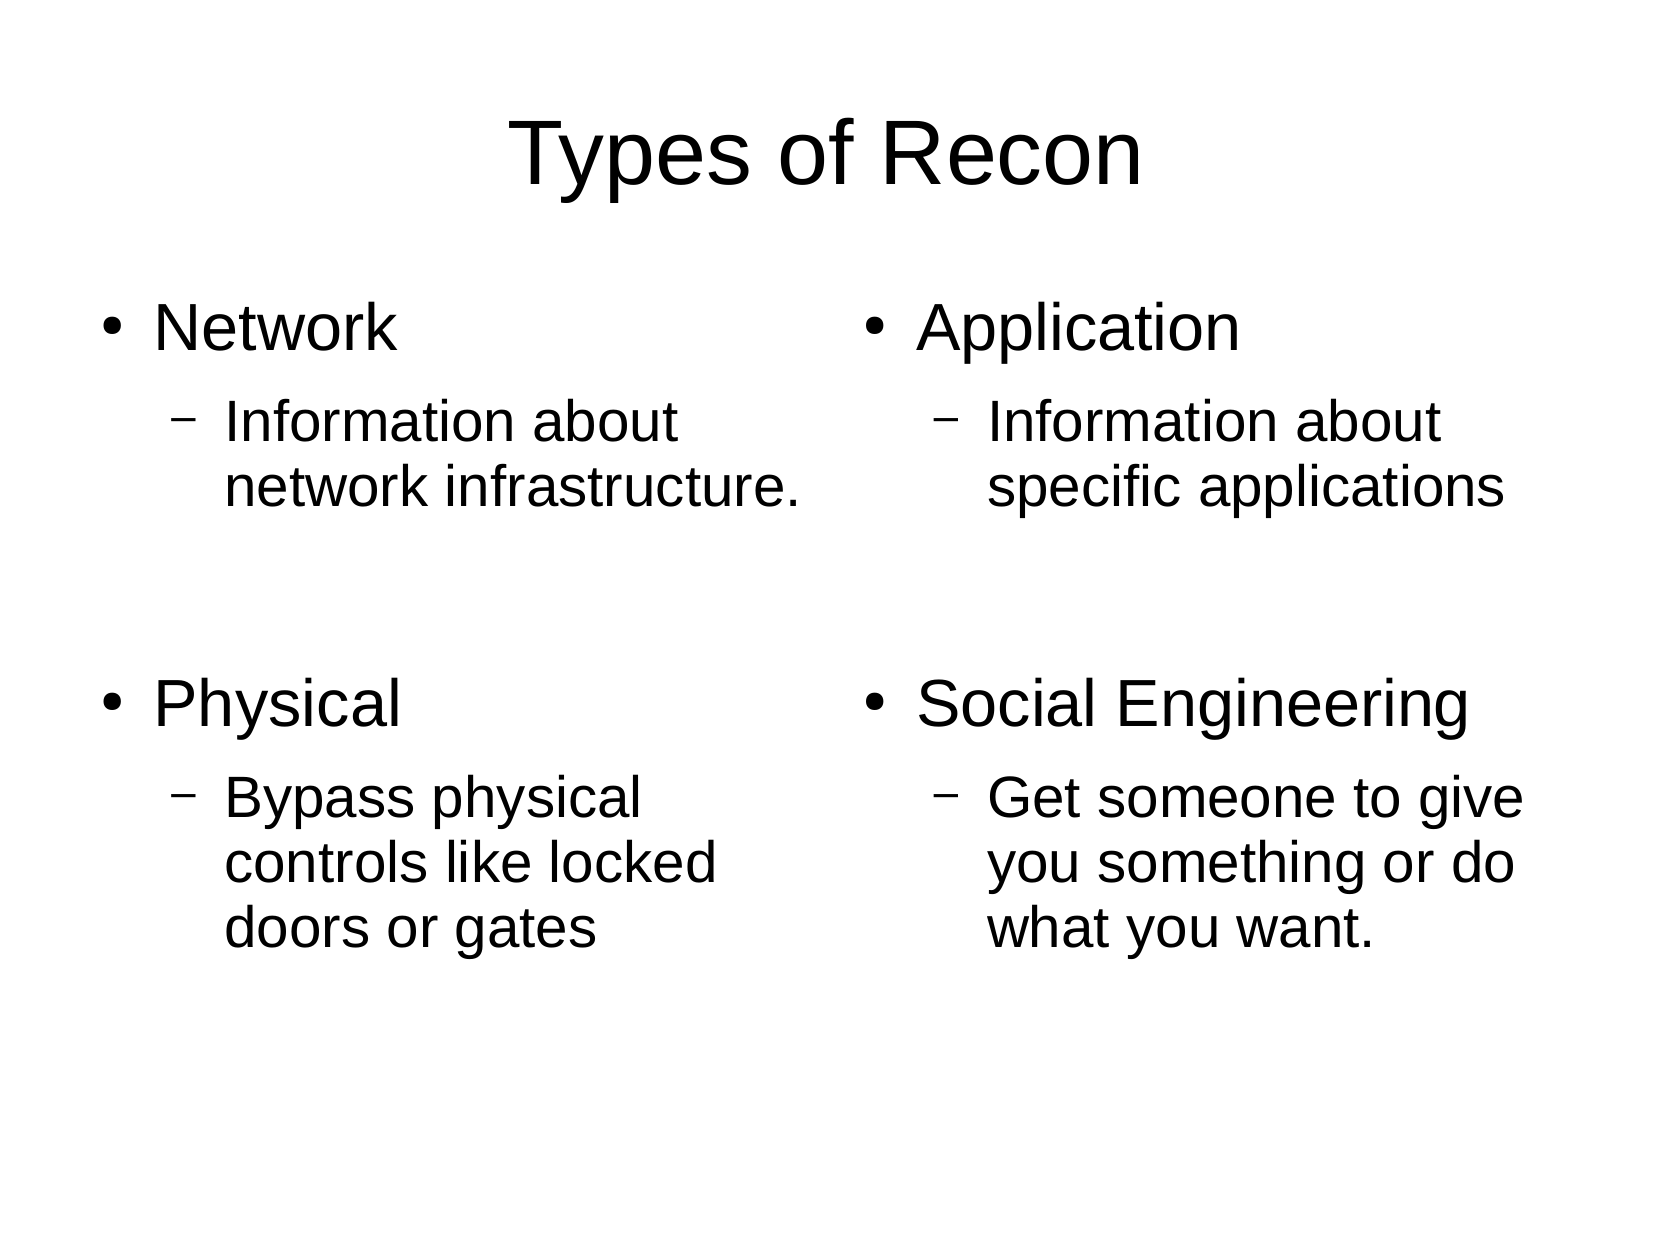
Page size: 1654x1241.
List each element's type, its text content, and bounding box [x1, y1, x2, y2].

title Types of Recon [82, 49, 1571, 257]
list Physical Bypass physical controls like locked doors or gates [82, 665, 809, 1009]
list Application Information about specific applications [845, 290, 1572, 634]
list Network Information about network infrastructure. [82, 290, 809, 634]
list Social Engineering Get someone to give you something or do what you want. [845, 665, 1572, 1009]
